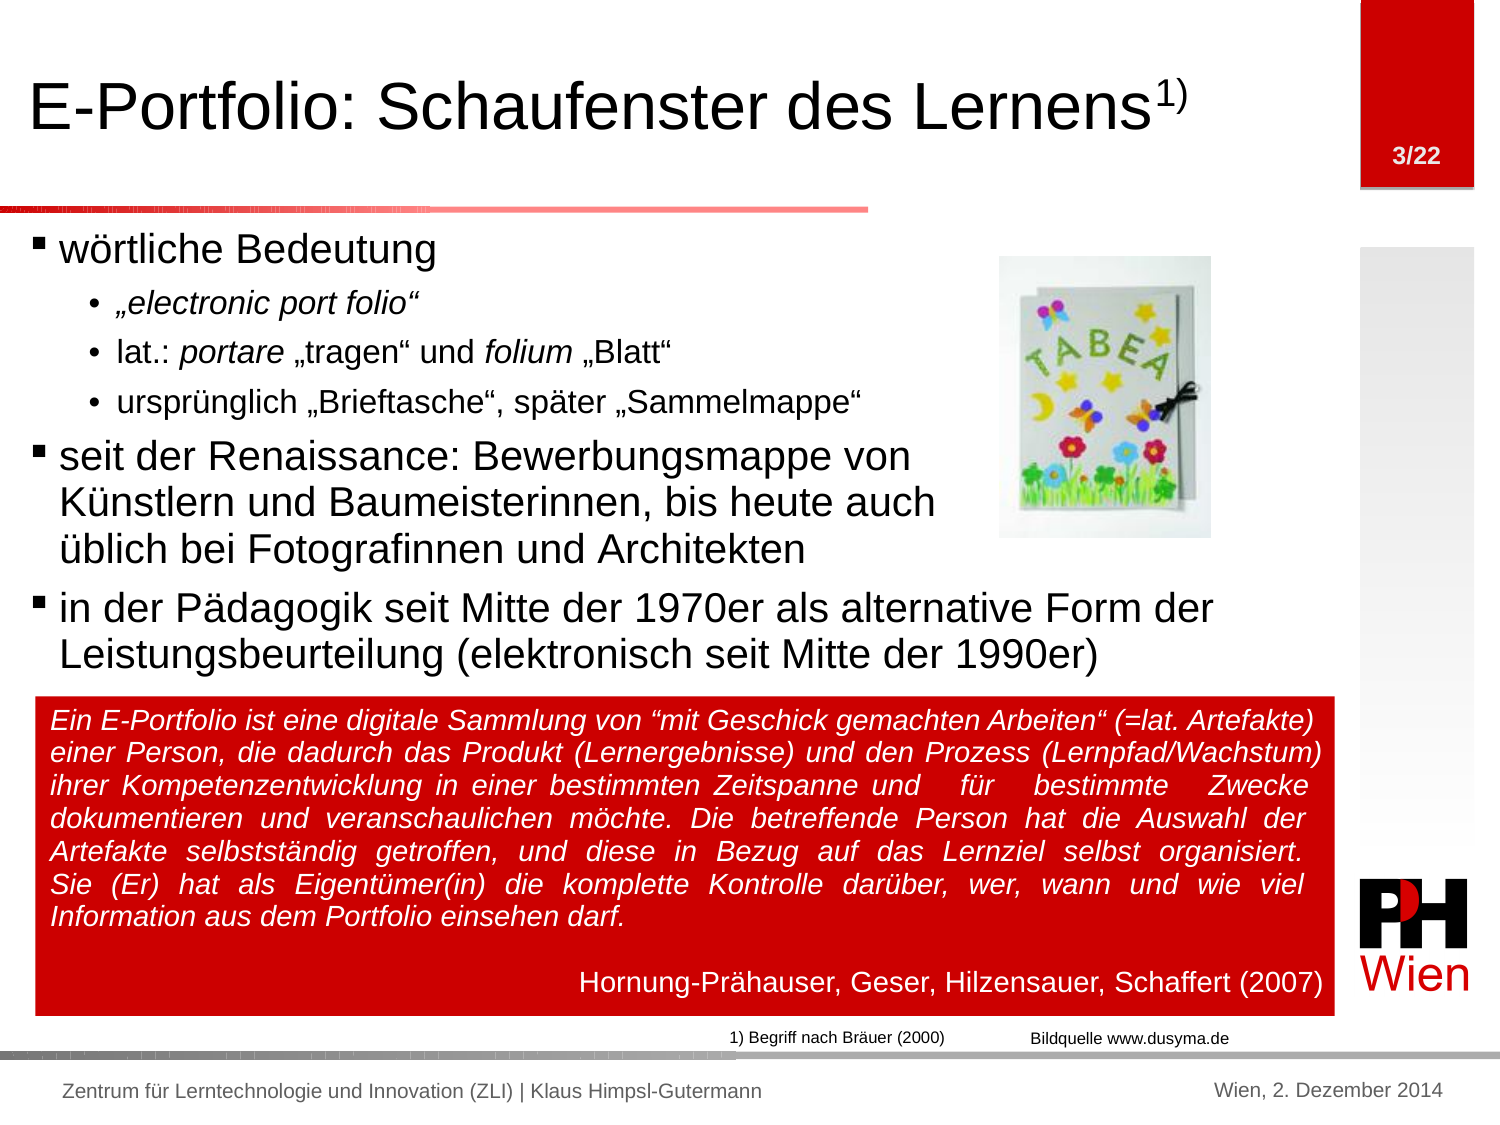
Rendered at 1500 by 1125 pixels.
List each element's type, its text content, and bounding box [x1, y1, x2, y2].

text_box Bildquelle www.dusyma.de [1015, 1022, 1252, 1075]
text_box Ein E-Portfolio ist eine digitale Sammlung von “mit Geschick gemachten Arbeiten“ (=lat. Artefakte) einer Person, die dadurch das Produkt (Lernergebnisse) und den Prozess (Lernpfad/Wachstum) ihrer Kompetenzentwicklung in einer bestimmten Zeitspanne und für bestimmte Zwecke dokumentieren und veranschaulichen möchte. Die betreffende Person hat die Auswahl der Artefakte selbstständig getroffen, und diese in Bezug auf das Lernziel selbst organisiert. Sie (Er) hat als Eigentümer(in) die komplette Kontrolle darüber, wer, wann und wie viel Information aus dem Portfolio einsehen darf. Hornung-Prähauser, Geser, Hilzensauer, Schaffert (2007) [35, 696, 1335, 1016]
list wörtliche Bedeutung „electronic port folio“ lat.: portare „tragen“ und folium „Blatt“ ursprünglich „Brieftasche“, später „Sammelmappe“ seit der Renaissance: Bewerbungsmappe von Künstlern und Baumeisterinnen, bis heute auch üblich bei Fotografinnen und Architekten in der Pädagogik seit Mitte der 1970er als alternative Form der Leistungsbeurteilung (elektronisch seit Mitte der 1990er) [29, 225, 1323, 715]
picture [999, 256, 1211, 538]
text_box 1) Begriff nach Bräuer (2000) [714, 1020, 981, 1055]
title E-Portfolio: Schaufenster des Lernens1) [28, 29, 1235, 183]
picture [1354, 873, 1474, 997]
